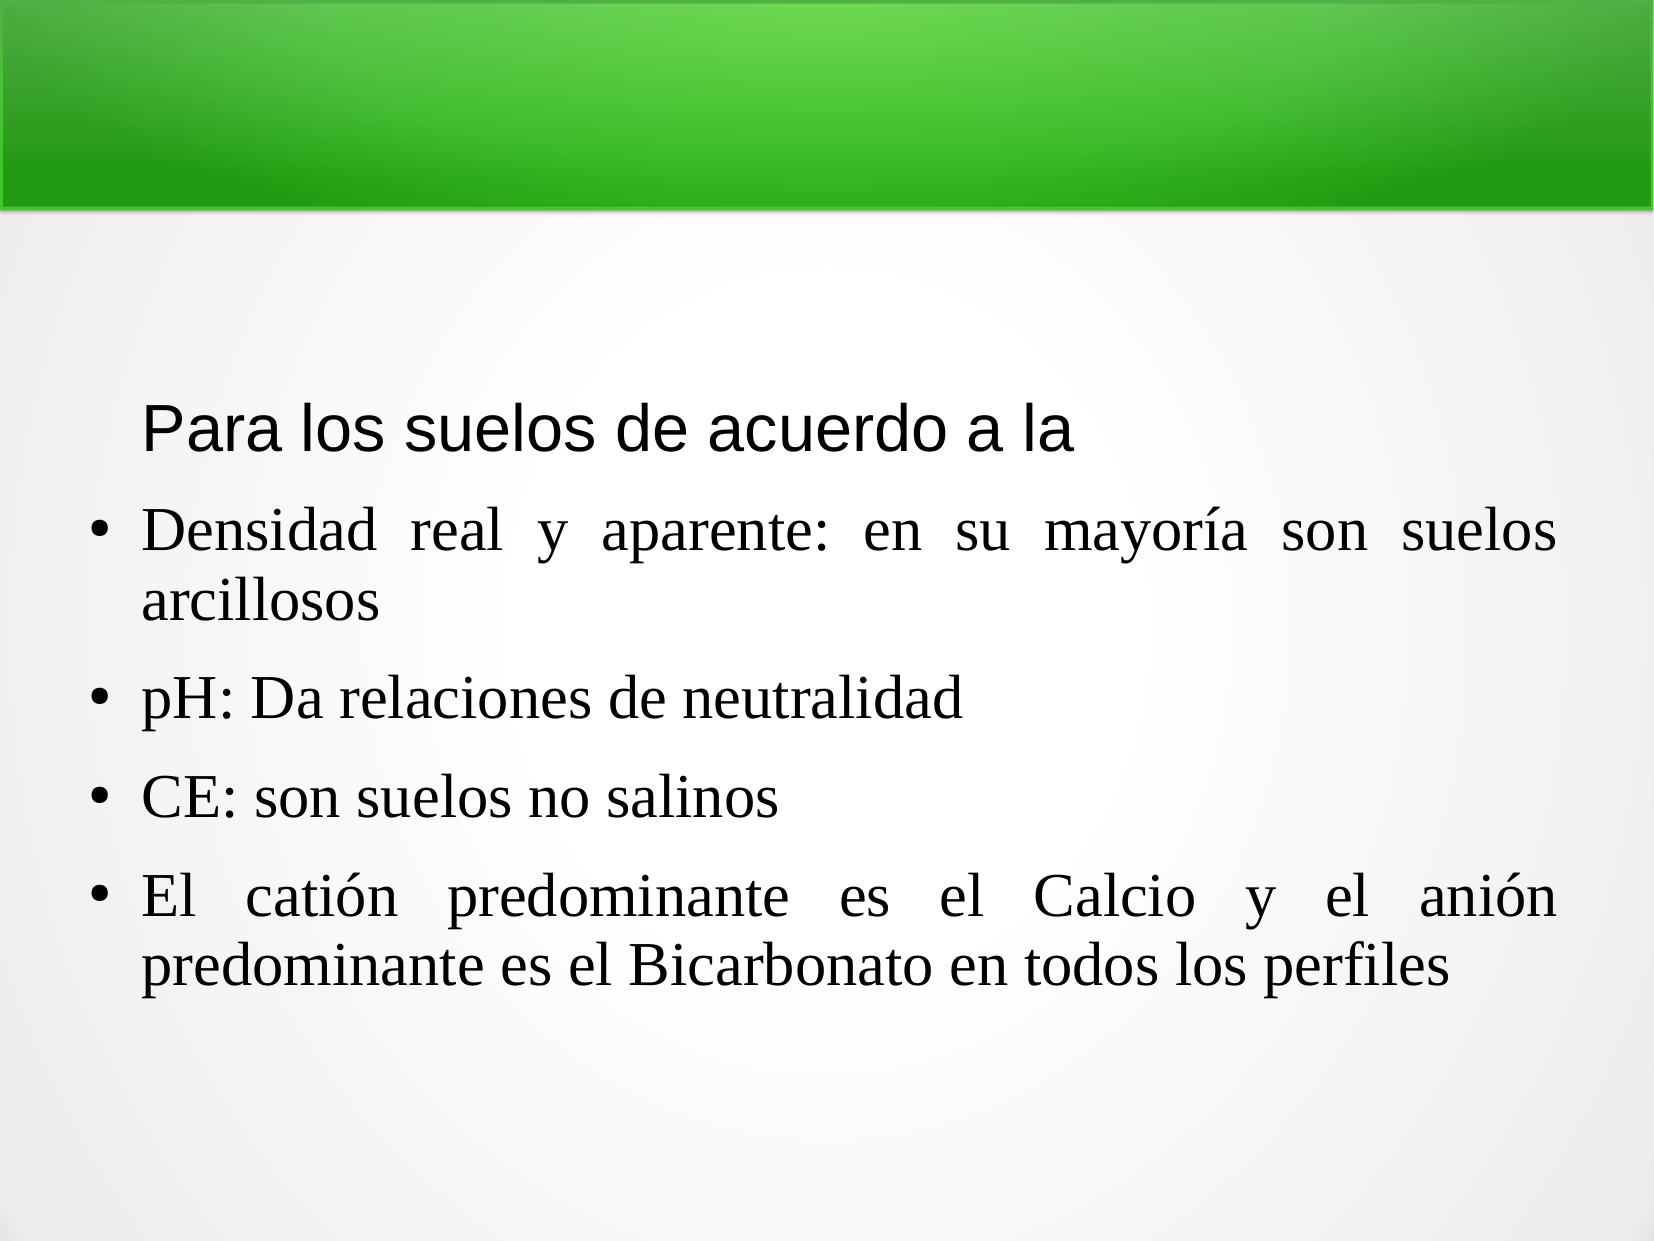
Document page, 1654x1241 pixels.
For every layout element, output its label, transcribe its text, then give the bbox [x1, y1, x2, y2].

list Para los suelos de acuerdo a la Densidad real y aparente: en su mayoría son suelos arcillosos pH: Da relaciones de neutralidad CE: son suelos no salinos El catión predominante es el Calcio y el anión predominante es el Bicarbonato en todos los perfiles [70, 391, 1559, 1111]
